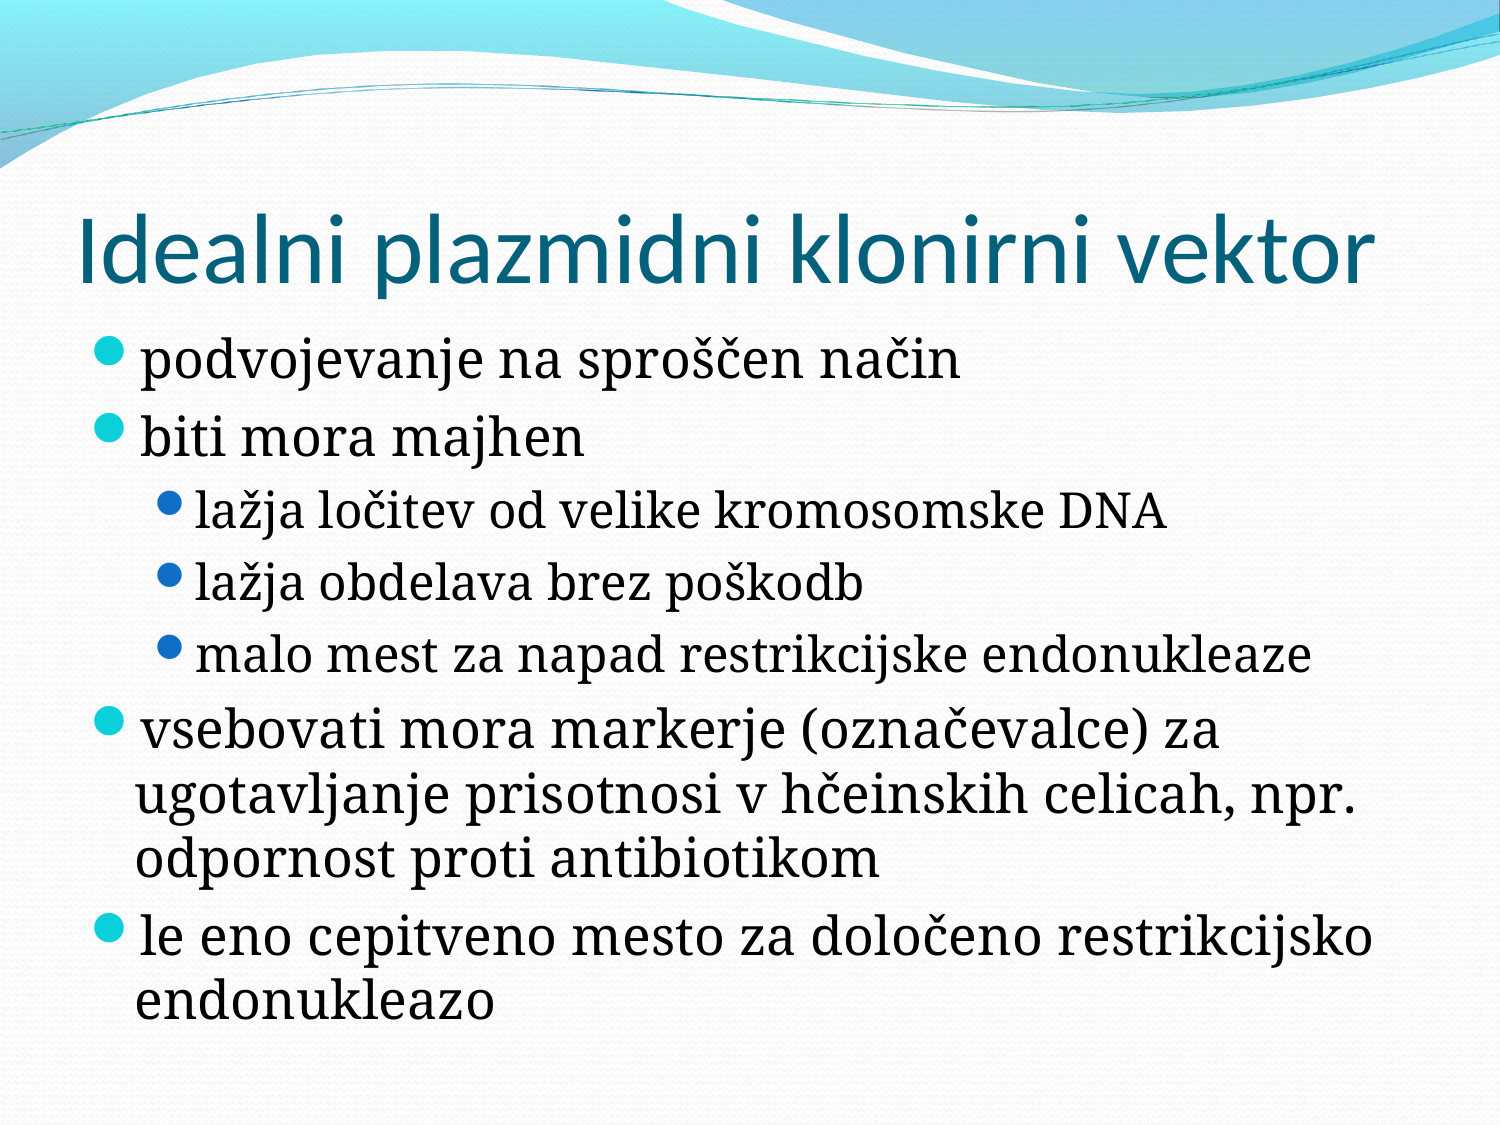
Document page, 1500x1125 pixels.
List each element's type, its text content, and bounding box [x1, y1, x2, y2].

picture [0, 0, 1500, 1125]
list podvojevanje na sproščen način biti mora majhen lažja ločitev od velike kromosomske DNA lažja obdelava brez poškodb malo mest za napad restrikcijske endonukleaze vsebovati mora markerje (označevalce) za ugotavljanje prisotnosi v hčeinskih celicah, npr. odpornost proti antibiotikom le eno cepitveno mesto za določeno restrikcijsko endonukleazo [75, 317, 1426, 1046]
title Idealni plazmidni klonirni vektor [75, 55, 1426, 304]
